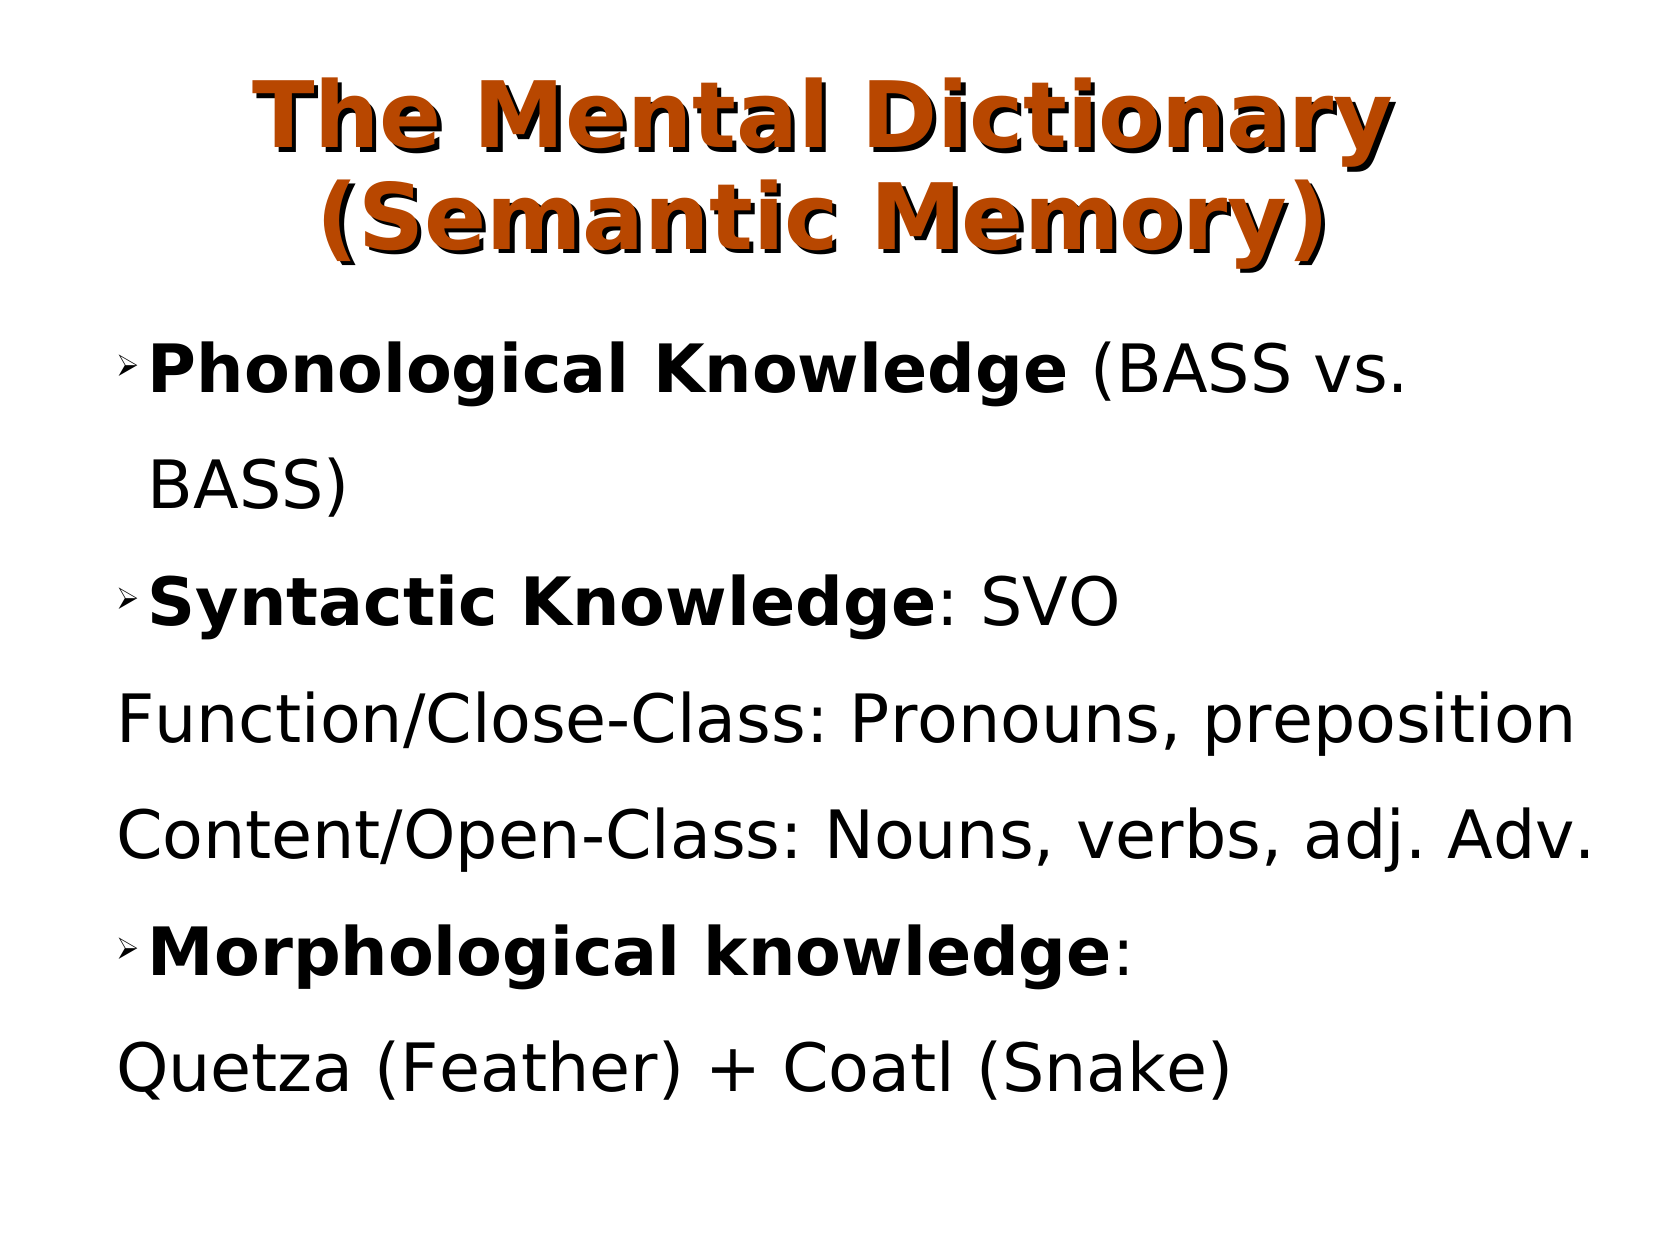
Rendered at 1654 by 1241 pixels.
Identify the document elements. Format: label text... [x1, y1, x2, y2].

title The Mental Dictionary (Semantic Memory) [82, 0, 1565, 291]
subtitle Phonological Knowledge (BASS vs. BASS) Syntactic Knowledge: SVO Function/Close-Class: Pronouns, preposition Content/Open-Class: Nouns, verbs, adj. Adv. Morphological knowledge: Quetza (Feather) + Coatl (Snake) [82, 291, 1613, 1108]
